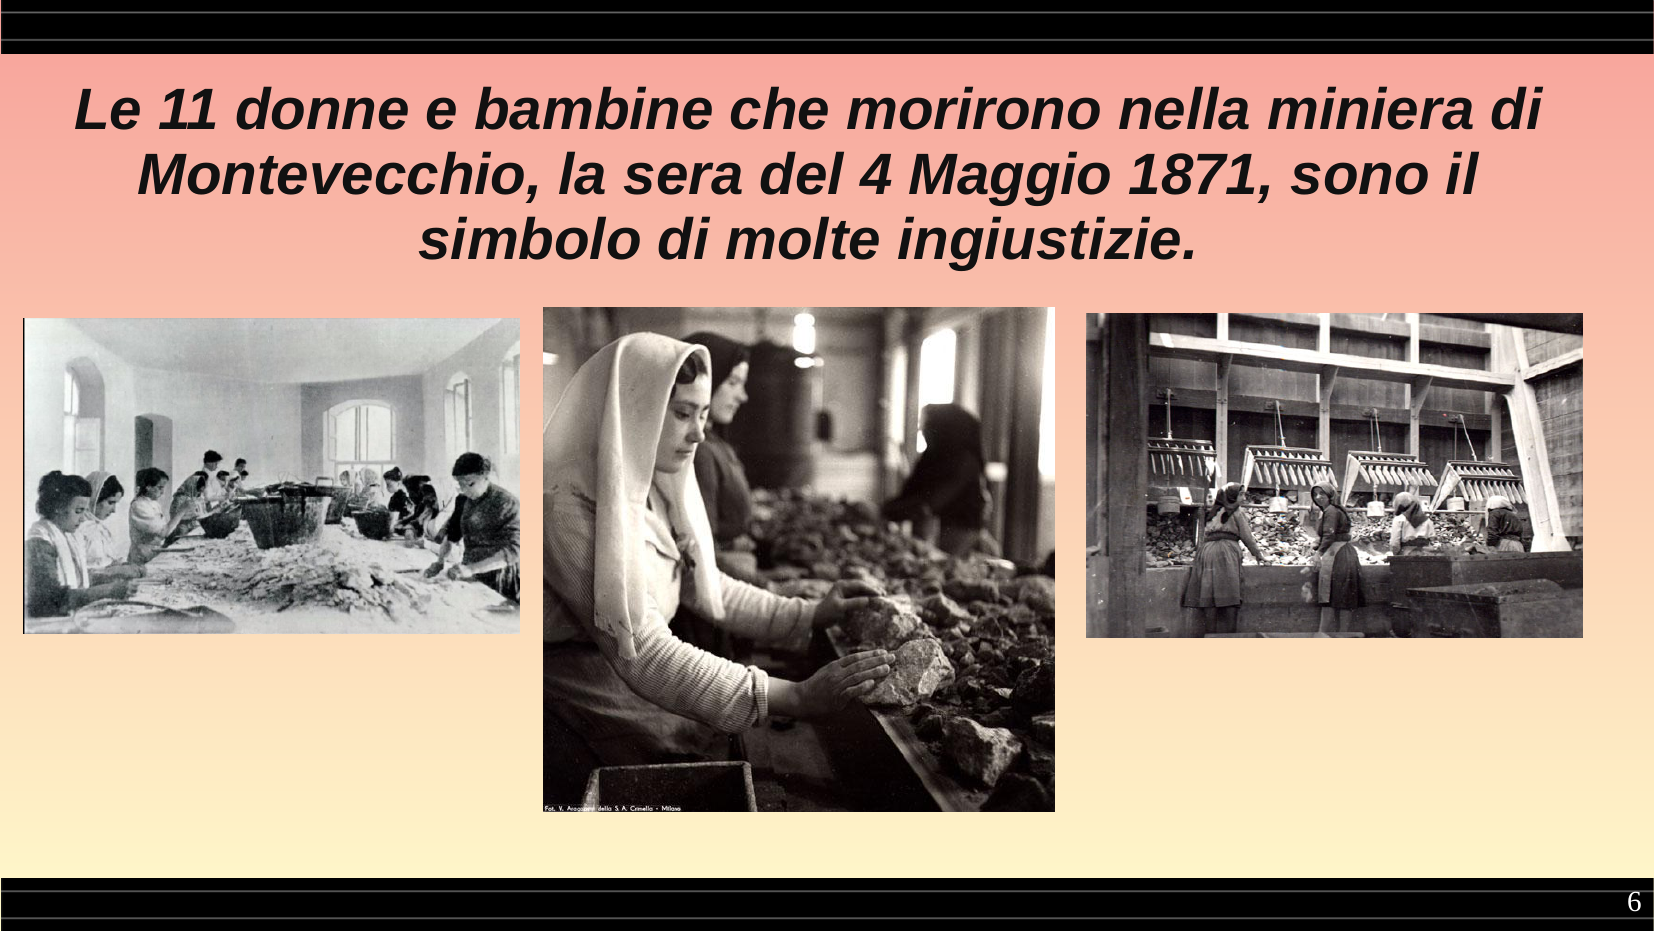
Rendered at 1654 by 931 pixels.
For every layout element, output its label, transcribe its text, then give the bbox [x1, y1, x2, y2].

title Le 11 donne e bambine che morirono nella miniera di Montevecchio, la sera del 4 Maggio 1871, sono il simbolo di molte ingiustizie. [35, 76, 1583, 272]
picture [1086, 313, 1583, 638]
picture [543, 307, 1055, 812]
picture [23, 318, 520, 635]
picture [1, 878, 1654, 931]
picture [1, 0, 1654, 54]
